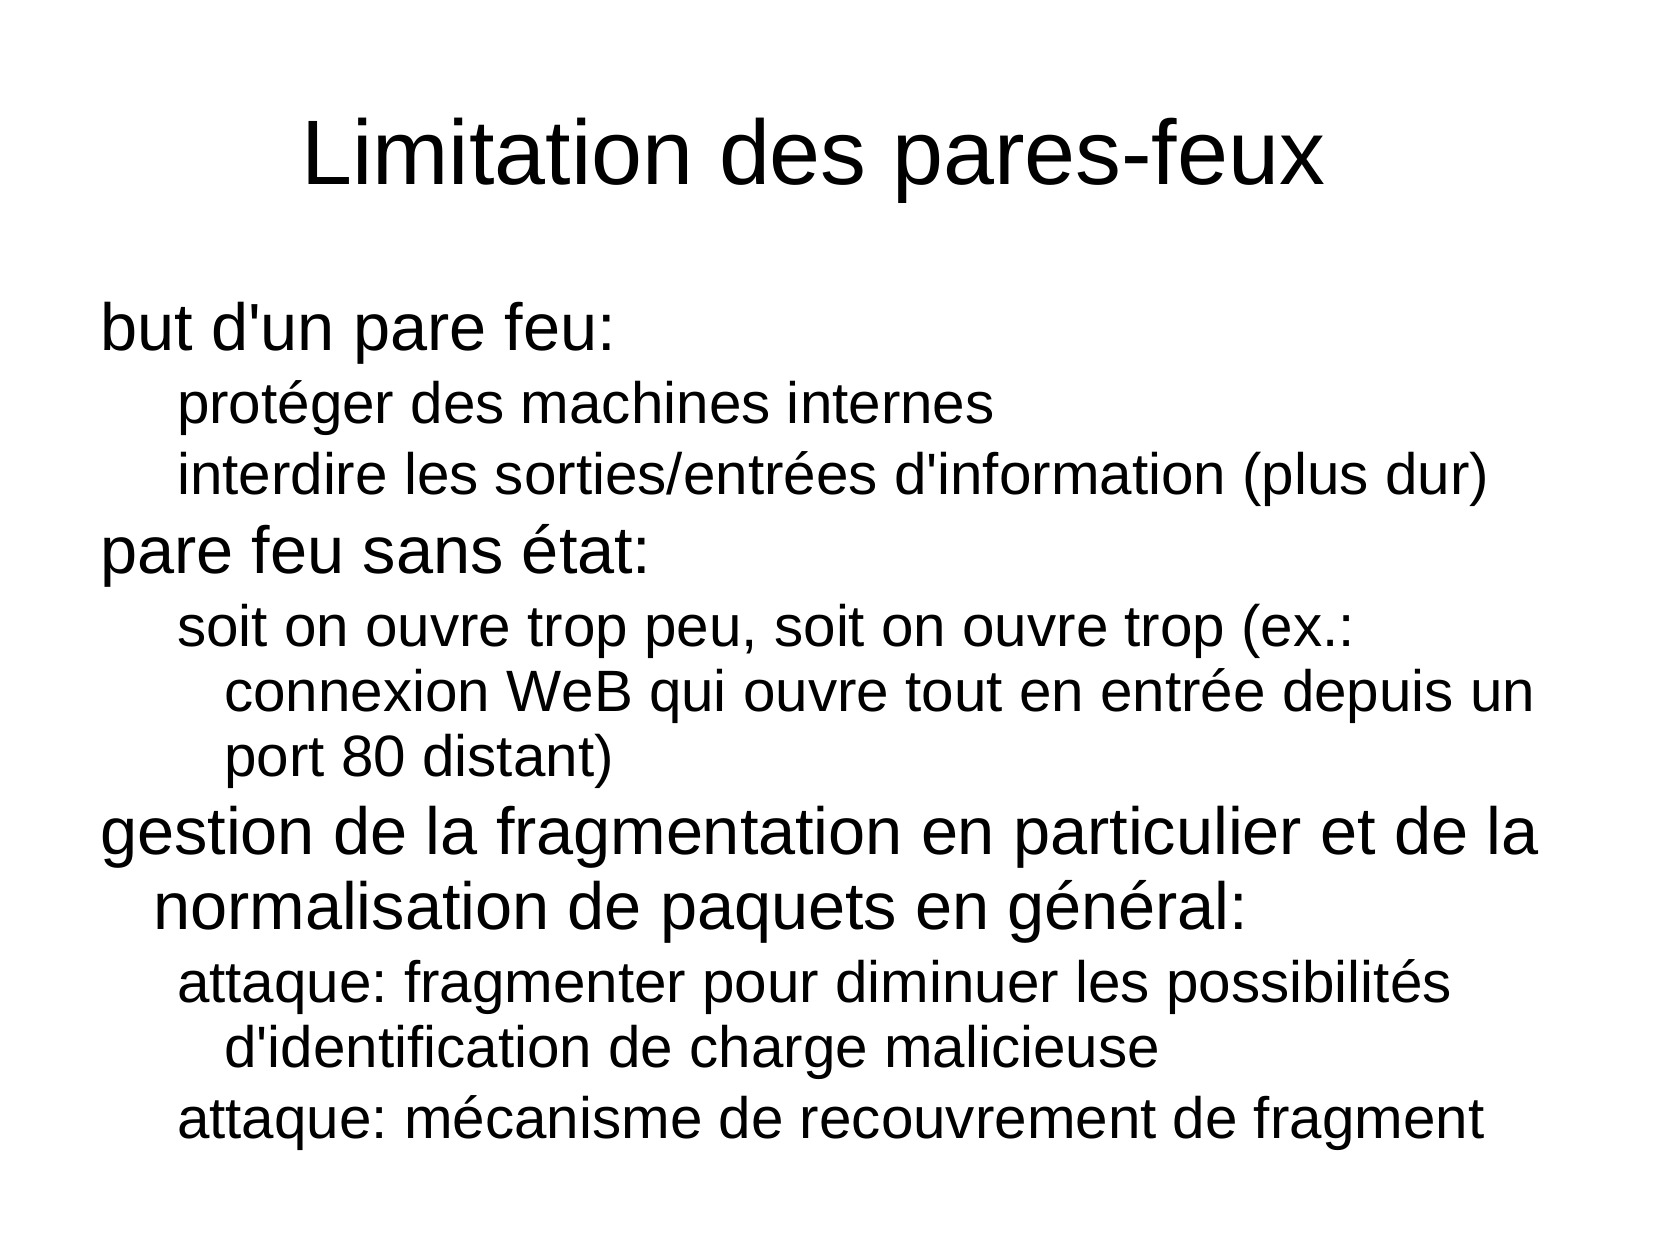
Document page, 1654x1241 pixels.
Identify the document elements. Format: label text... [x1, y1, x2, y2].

title Limitation des pares-feux [82, 49, 1571, 257]
list but d'un pare feu: protéger des machines internes interdire les sorties/entrées d'information (plus dur) pare feu sans état: soit on ouvre trop peu, soit on ouvre trop (ex.: connexion WeB qui ouvre tout en entrée depuis un port 80 distant) gestion de la fragmentation en particulier et de la normalisation de paquets en général: attaque: fragmenter pour diminuer les possibilités d'identification de charge malicieuse attaque: mécanisme de recouvrement de fragment [82, 290, 1571, 1241]
